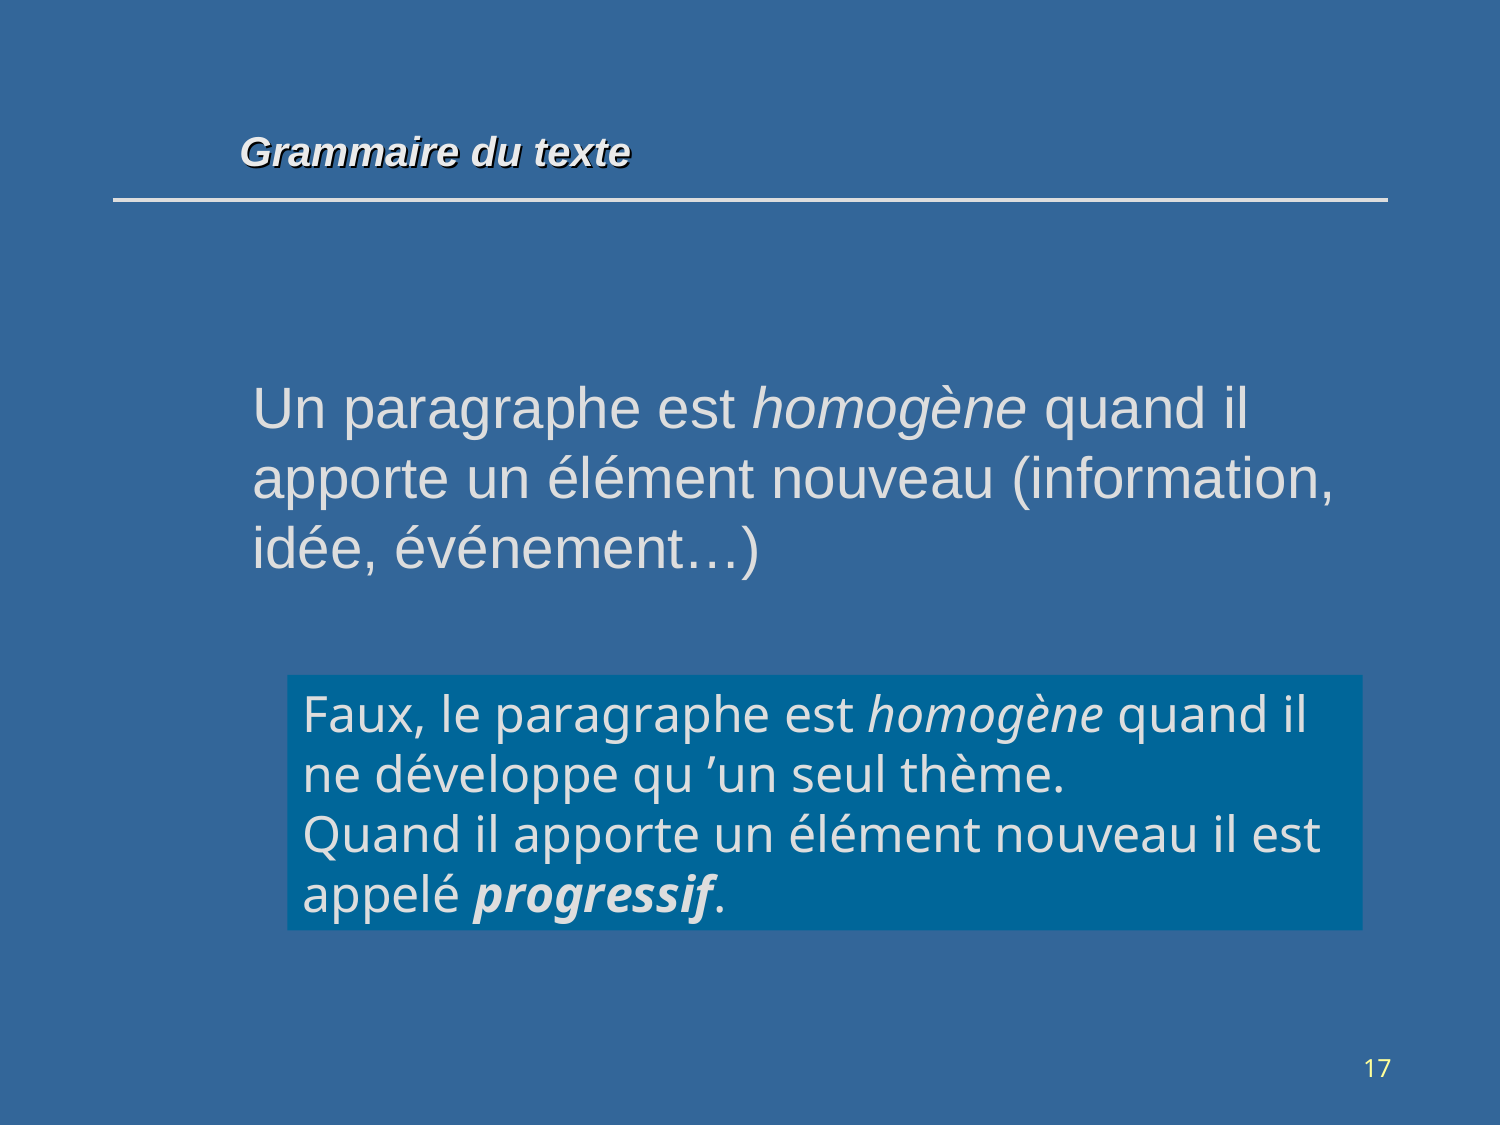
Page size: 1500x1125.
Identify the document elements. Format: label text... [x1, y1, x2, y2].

text_box Faux, le paragraphe est homogène quand il ne développe qu ’un seul thème. Quand il apporte un élément nouveau il est appelé progressif. [287, 674, 1363, 931]
text_box Un paragraphe est homogène quand il apporte un élément nouveau (information, idée, événement…) Vrai / Faux ? [237, 362, 1375, 768]
text_box Grammaire du texte [224, 116, 647, 183]
